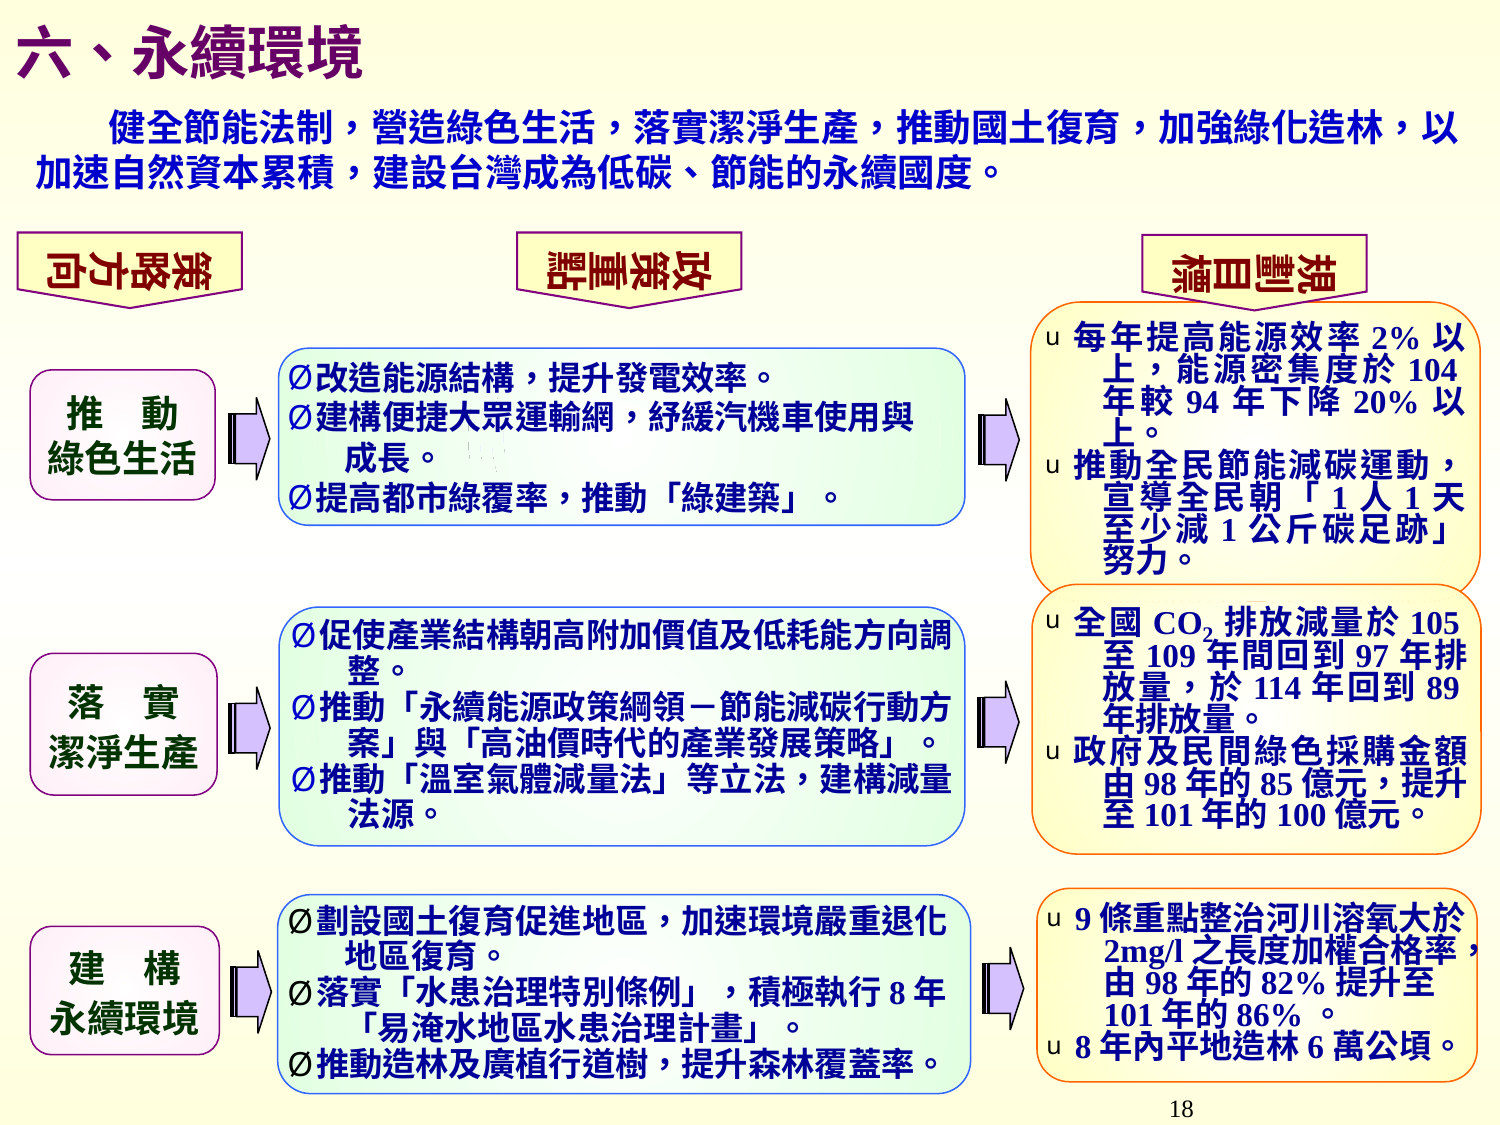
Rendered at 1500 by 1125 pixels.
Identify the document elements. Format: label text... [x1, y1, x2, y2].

text_box 每年提高能源效率2%以上，能源密集度於104年較94年下降20%以上。 推動全民節能減碳運動，宣導全民朝「1人1天至少減1公斤碳足跡」努力。 [1030, 302, 1481, 592]
text_box [1153, 1055, 1500, 1125]
text_box 落 實 潔淨生產 [30, 653, 218, 796]
text_box 促使產業結構朝高附加價值及低耗能方向調整。 推動「永續能源政策綱領－節能減碳行動方案」與「高油價時代的產業發展策略」。 推動「溫室氣體減量法」等立法，建構減量法源。 [279, 607, 965, 846]
text_box 9條重點整治河川溶氧大於2mg/l之長度加權合格率，由98年的82%提升至101年的86%。 8年內平地造林6萬公頃。 [1037, 888, 1478, 1082]
text_box 健全節能法制，營造綠色生活，落實潔淨生產，推動國土復育，加強綠化造林，以加速自然資本累積，建設台灣成為低碳、節能的永續國度。 [21, 97, 1500, 202]
text_box 推 動 綠色生活 [30, 369, 216, 500]
text_box 全國CO2排放減量於105至109年間回到97年排放量，於114年回到89年排放量。 政府及民間綠色採購金額由98年的85億元，提升至101年的100億元。 [1032, 584, 1482, 855]
text_box 策略方向 [17, 232, 242, 309]
text_box 規劃目標 [1142, 234, 1367, 311]
text_box [984, 398, 1020, 482]
text_box 改造能源結構，提升發電效率。 建構便捷大眾運輸網，紓緩汽機車使用與 成長。 提高都市綠覆率，推動「綠建築」。 [278, 348, 965, 526]
text_box 六、永續環境 [0, 16, 1253, 95]
text_box [235, 397, 270, 481]
text_box [984, 680, 1020, 764]
text_box 政策重點 [517, 232, 742, 309]
text_box 劃設國土復育促進地區，加速環境嚴重退化地區復育。 落實「水患治理特別條例」，積極執行8年「易淹水地區水患治理計畫」。 推動造林及廣植行道樹，提升森林覆蓋率。 [277, 894, 971, 1094]
text_box [233, 950, 272, 1034]
text_box [235, 686, 271, 770]
text_box [989, 947, 1024, 1030]
text_box 建 構 永續環境 [30, 926, 220, 1055]
